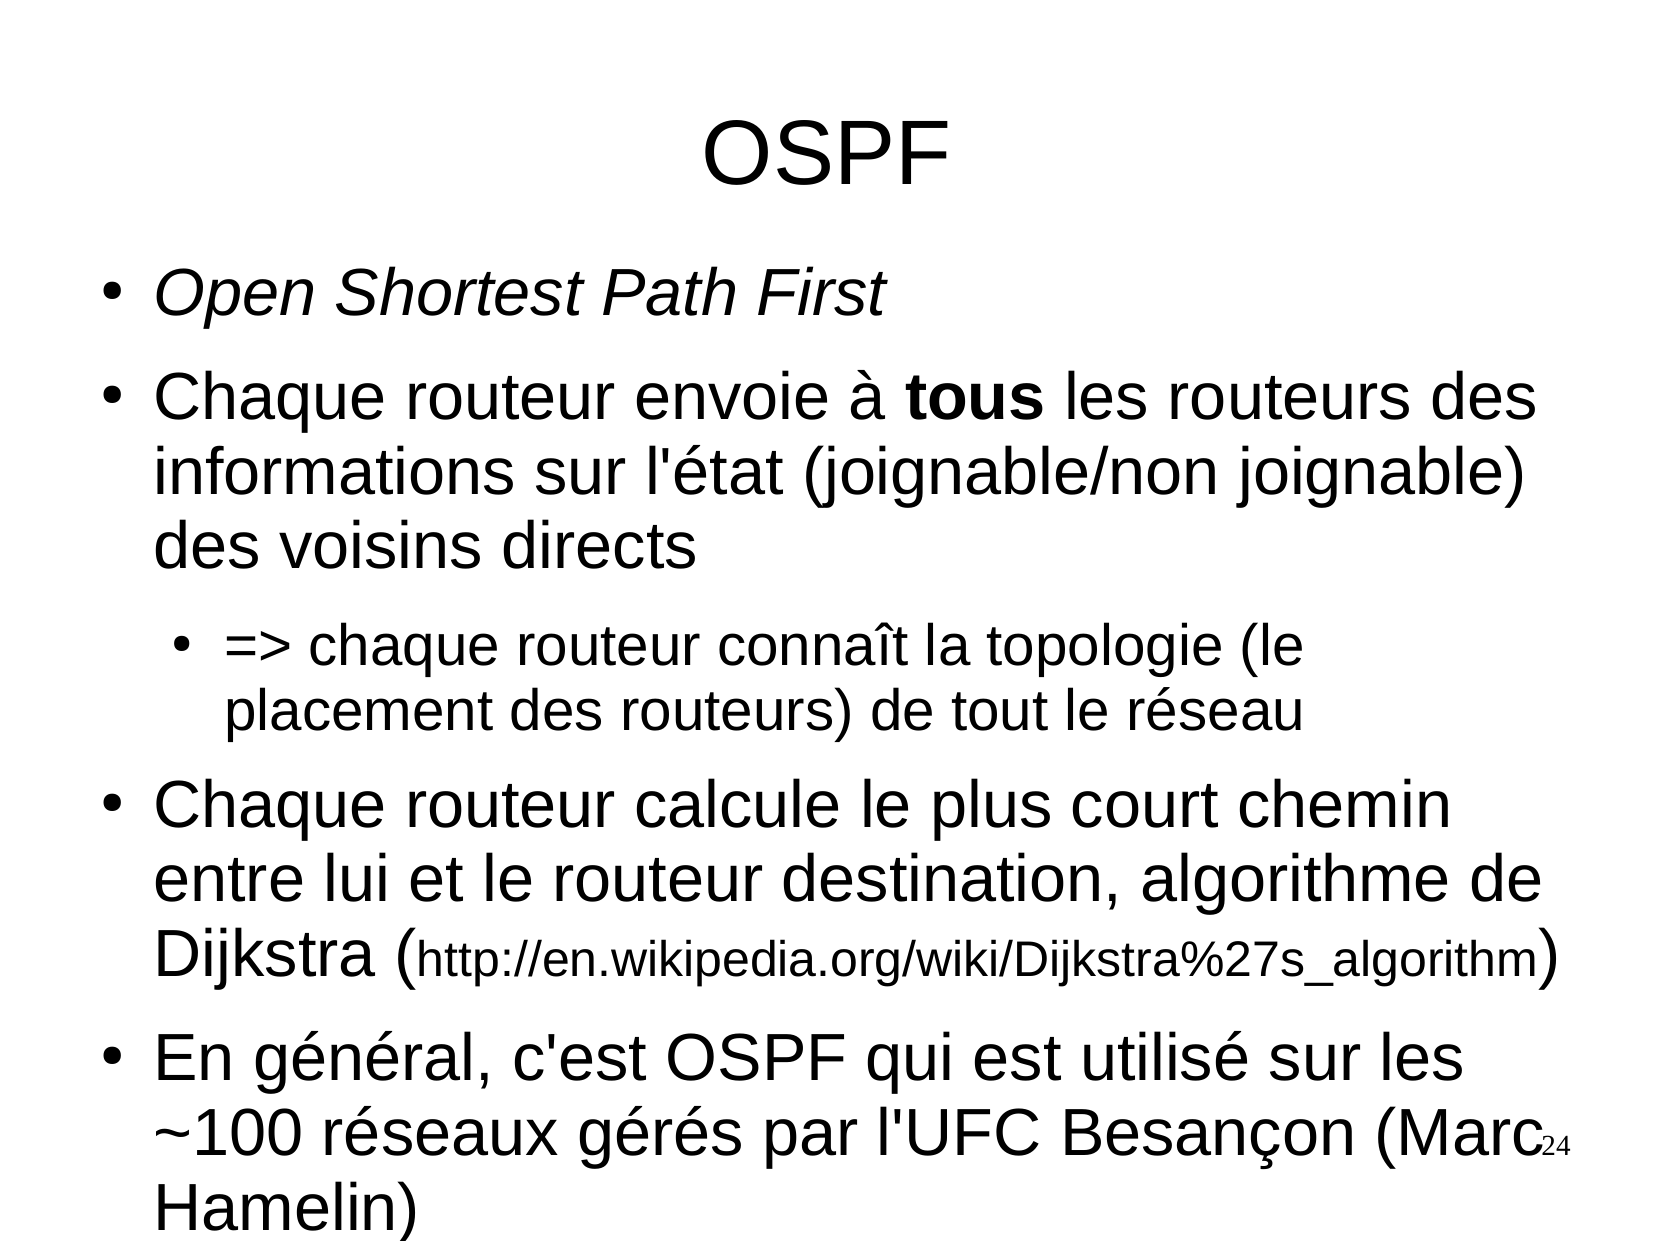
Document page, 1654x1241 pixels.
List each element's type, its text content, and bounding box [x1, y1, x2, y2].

title OSPF [82, 49, 1571, 254]
list Open Shortest Path First Chaque routeur envoie à tous les routeurs des informations sur l'état (joignable/non joignable) des voisins directs => chaque routeur connaît la topologie (le placement des routeurs) de tout le réseau Chaque routeur calcule le plus court chemin entre lui et le routeur destination, algorithme de Dijkstra (http://en.wikipedia.org/wiki/Dijkstra%27s_algorithm) En général, c'est OSPF qui est utilisé sur les ~100 réseaux gérés par l'UFC Besançon (Marc Hamelin) [82, 254, 1571, 1241]
